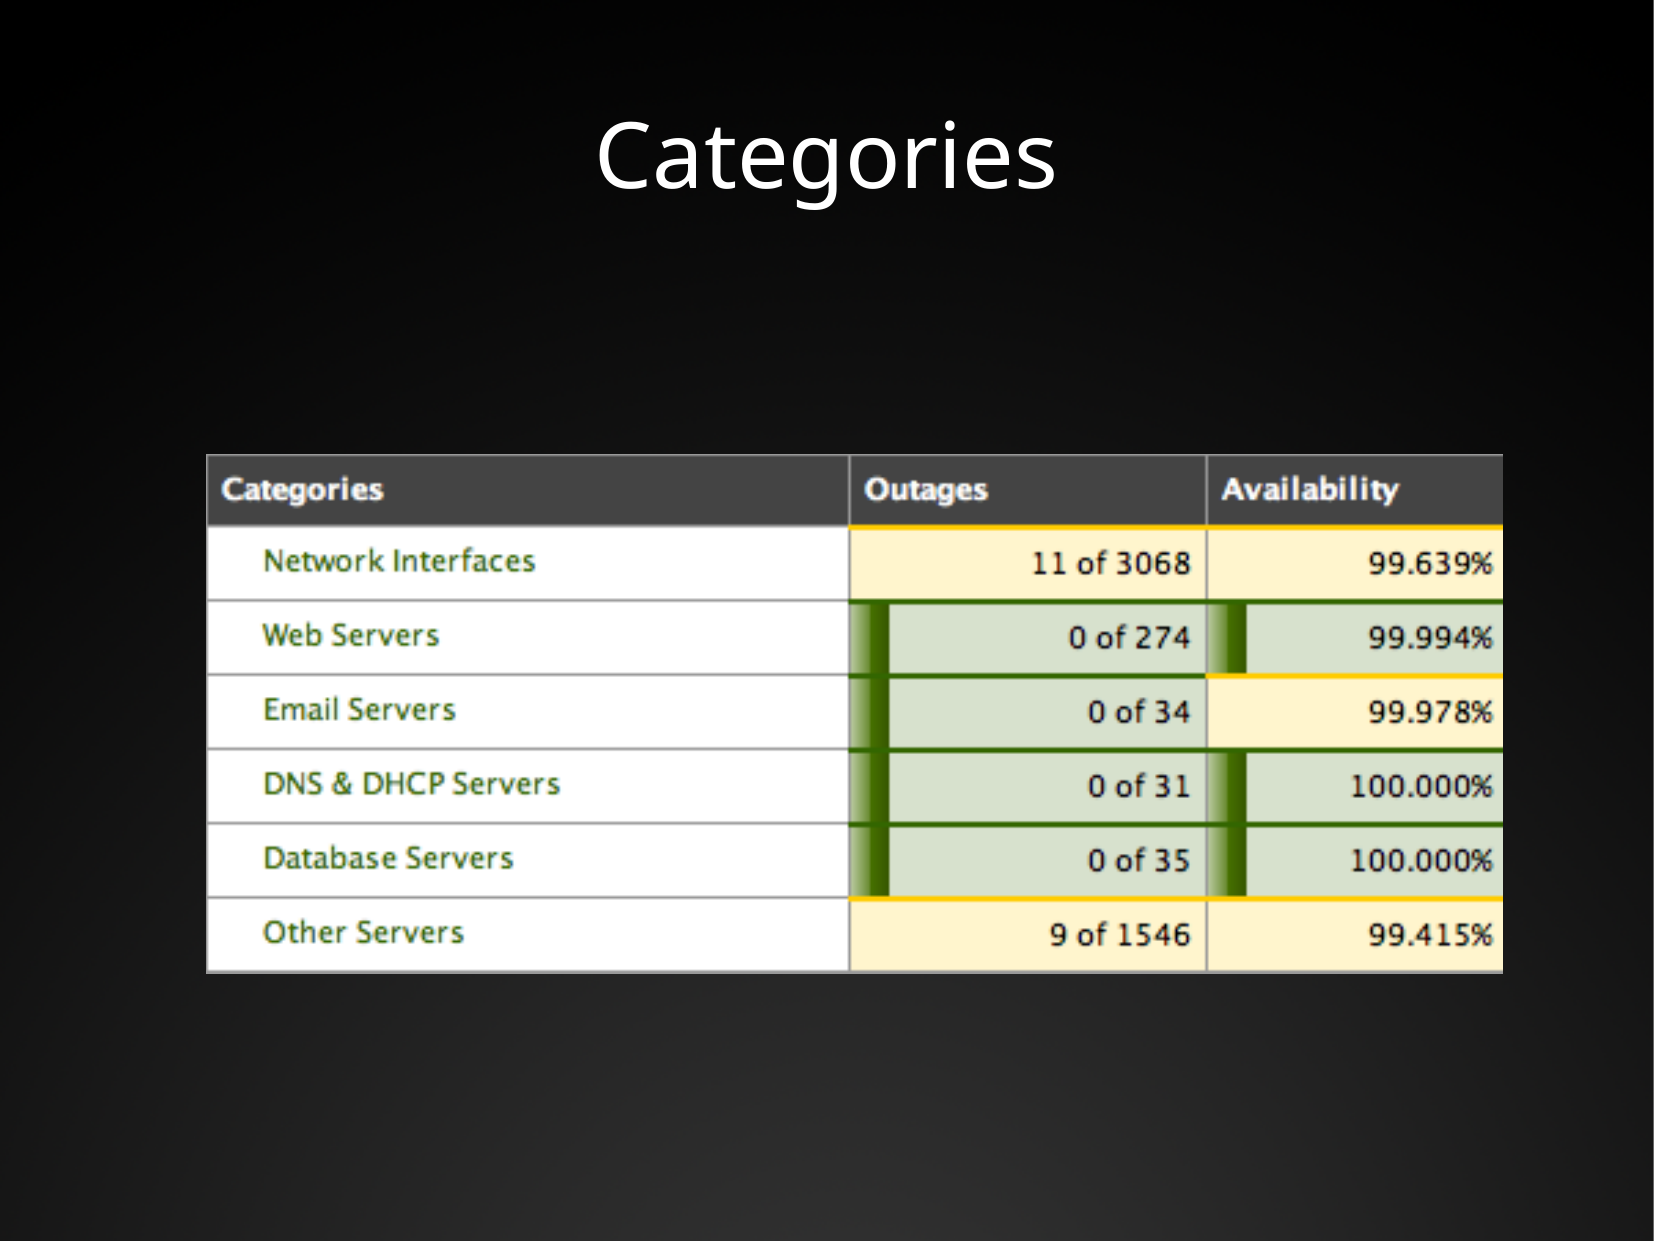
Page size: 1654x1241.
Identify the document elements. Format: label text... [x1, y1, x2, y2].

picture [0, 0, 1654, 1241]
title Categories [82, 49, 1571, 257]
